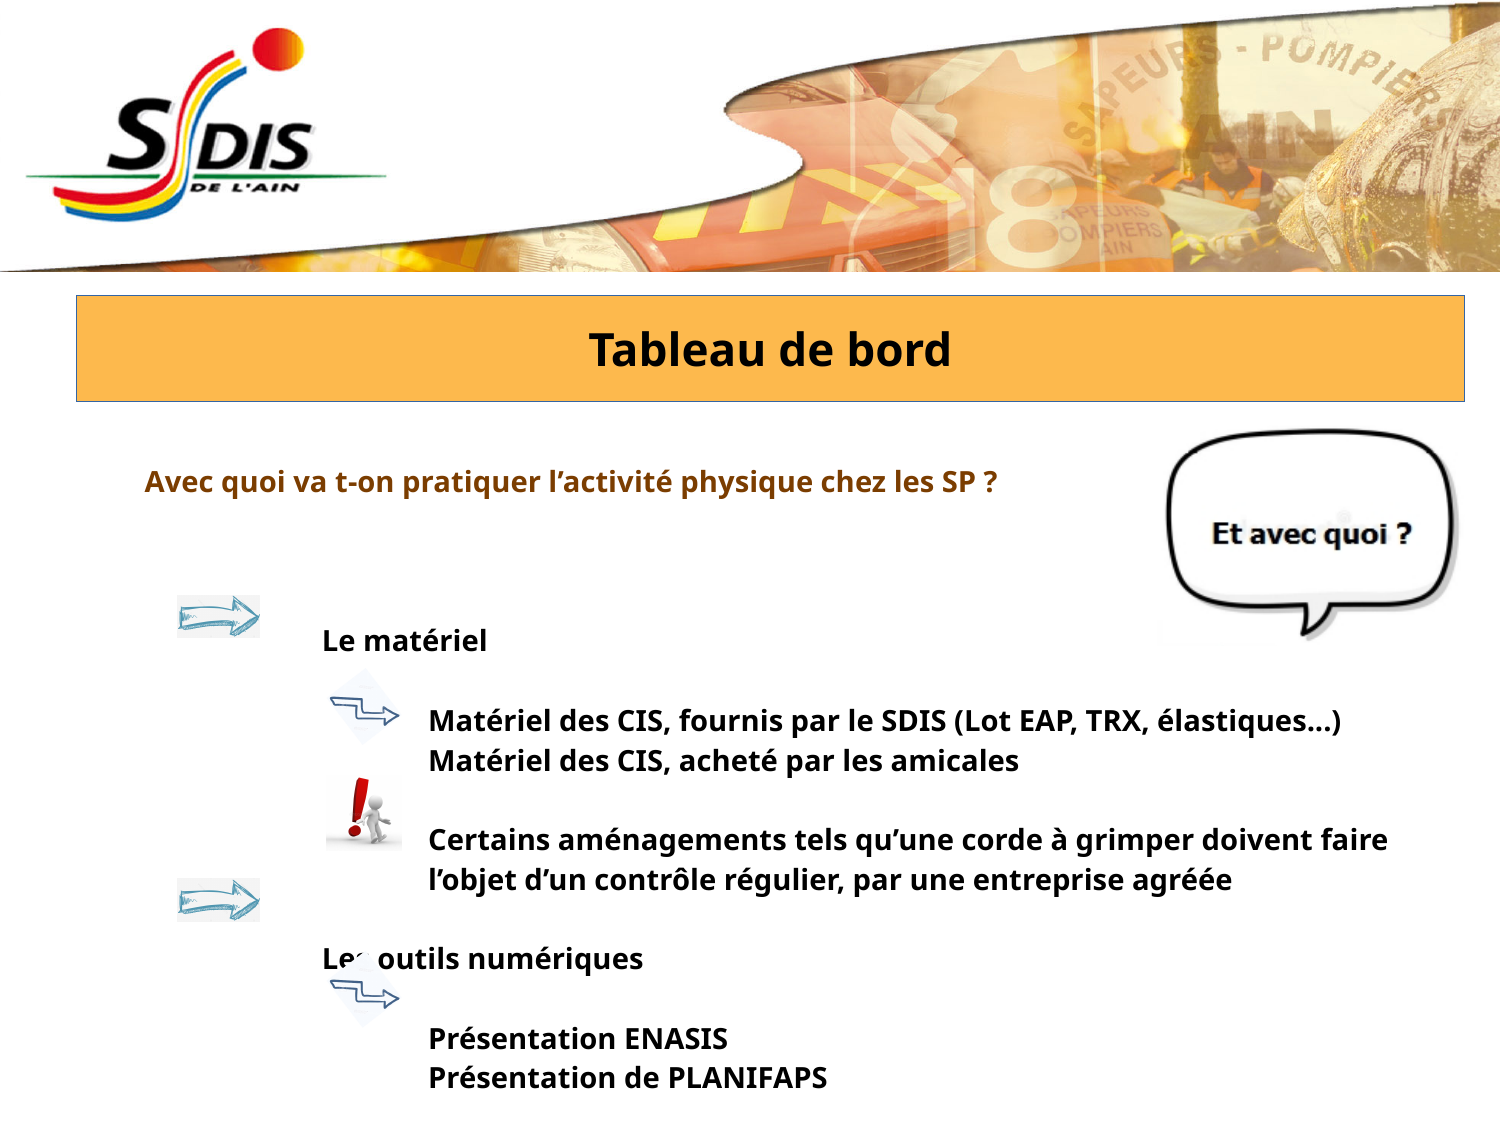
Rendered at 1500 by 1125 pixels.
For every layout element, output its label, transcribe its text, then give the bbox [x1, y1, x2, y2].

text_box Avec quoi va t-on pratiquer l’activité physique chez les SP ? Le matériel Matériel des CIS, fournis par le SDIS (Lot EAP, TRX, élastiques...) Matériel des CIS, acheté par les amicales Certains aménagements tels qu’une corde à grimper doivent faire l’objet d’un contrôle régulier, par une entreprise agréée Les outils numériques Présentation ENASIS Présentation de PLANIFAPS [94, 454, 1418, 1110]
text_box Tableau de bord [76, 295, 1465, 402]
picture [326, 950, 402, 1028]
picture [326, 668, 402, 745]
picture [1157, 413, 1465, 646]
picture [177, 878, 260, 922]
picture [177, 595, 260, 638]
picture [326, 775, 402, 851]
picture [0, 0, 1500, 272]
